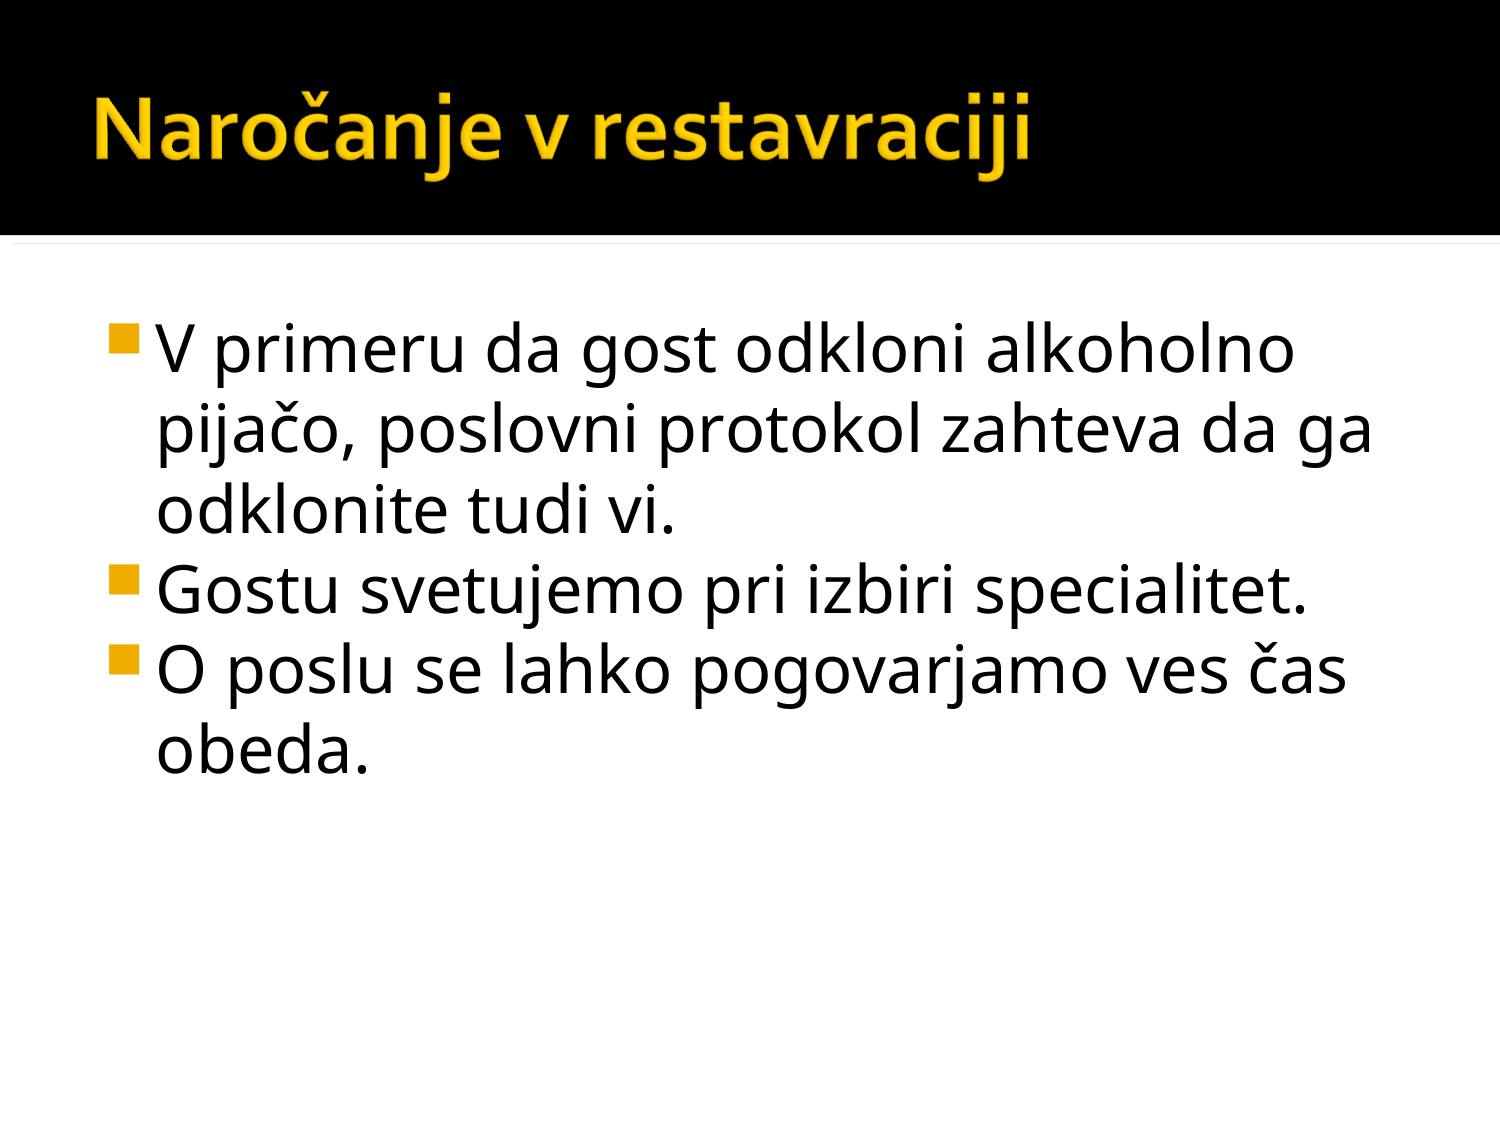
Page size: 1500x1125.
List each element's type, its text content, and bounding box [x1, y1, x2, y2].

list V primeru da gost odkloni alkoholno pijačo, poslovni protokol zahteva da ga odklonite tudi vi. Gostu svetujemo pri izbiri specialitet. O poslu se lahko pogovarjamo ves čas obeda. [75, 291, 1426, 1051]
text_box [31, 24, 1427, 233]
